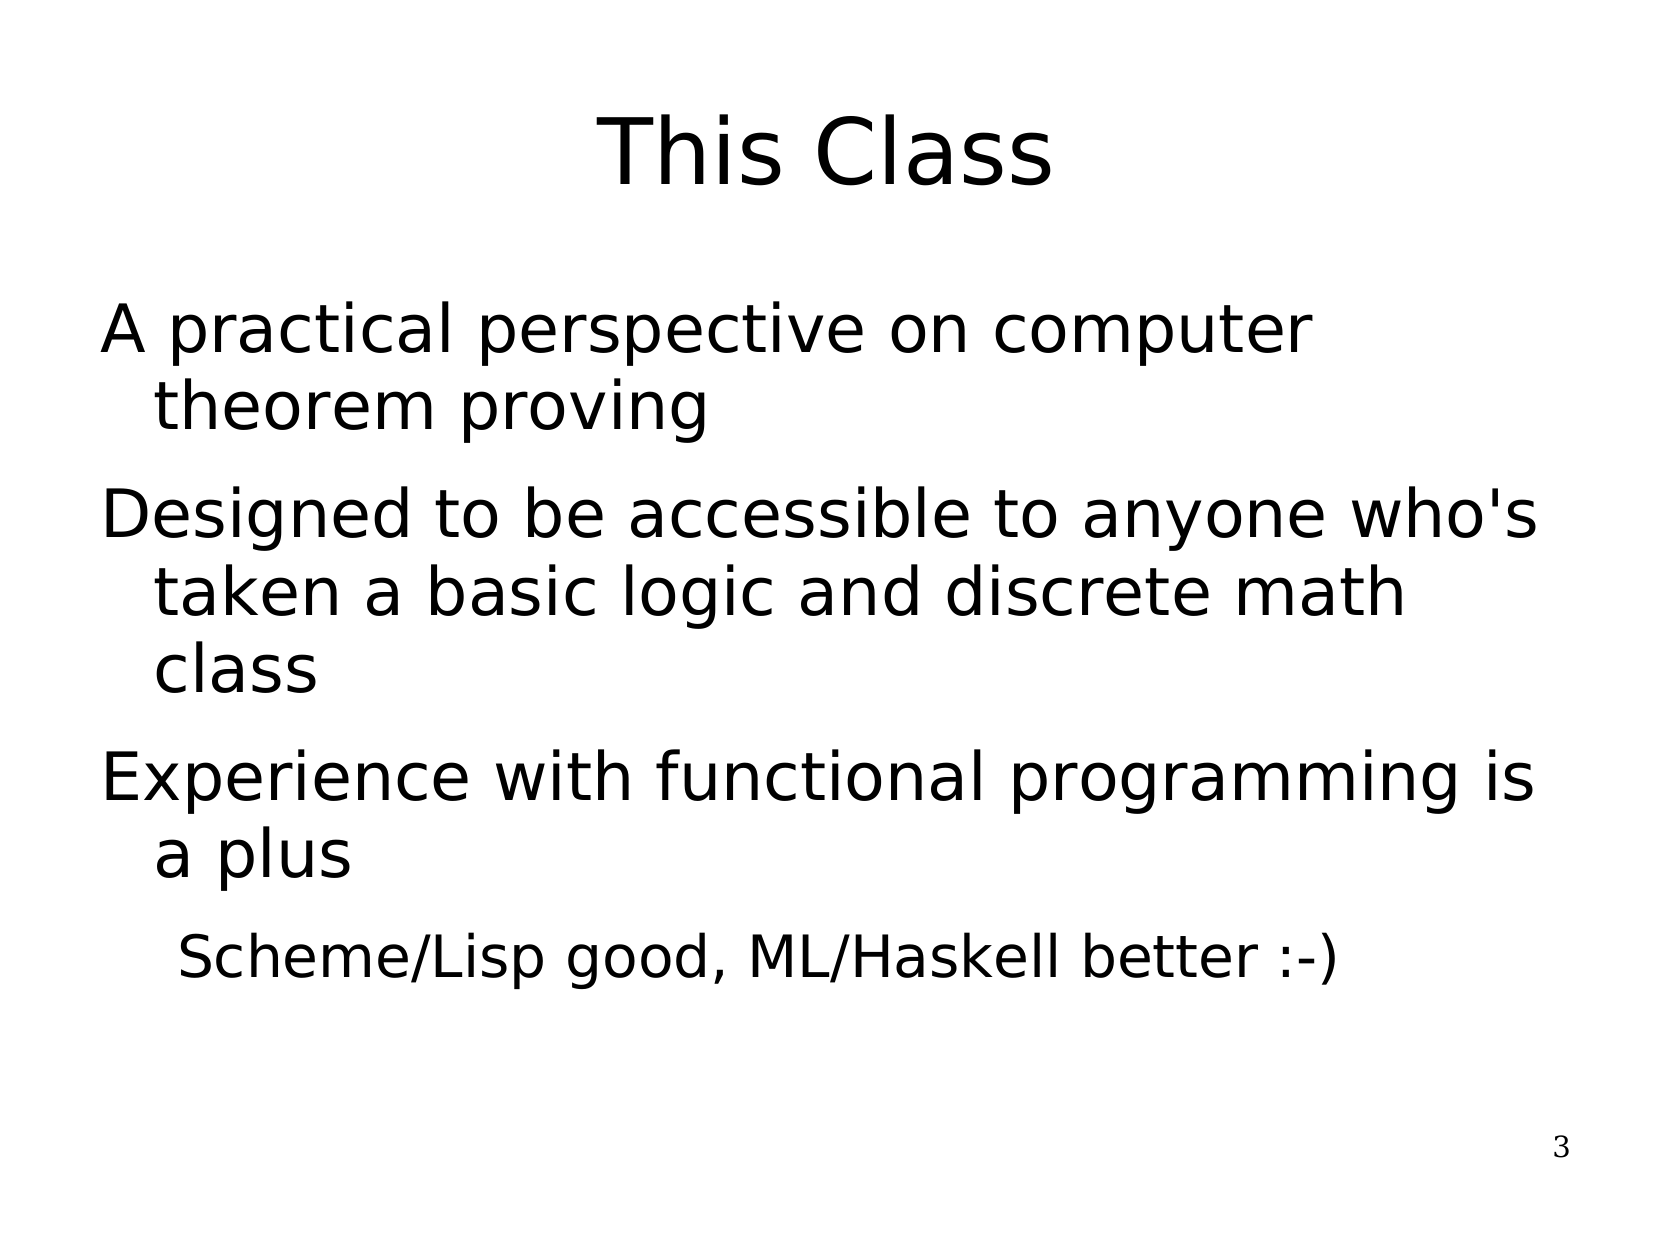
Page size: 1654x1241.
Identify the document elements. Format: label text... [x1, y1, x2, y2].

title This Class [82, 49, 1571, 257]
list A practical perspective on computer theorem proving Designed to be accessible to anyone who's taken a basic logic and discrete math class Experience with functional programming is a plus Scheme/Lisp good, ML/Haskell better :-) [82, 290, 1571, 1109]
